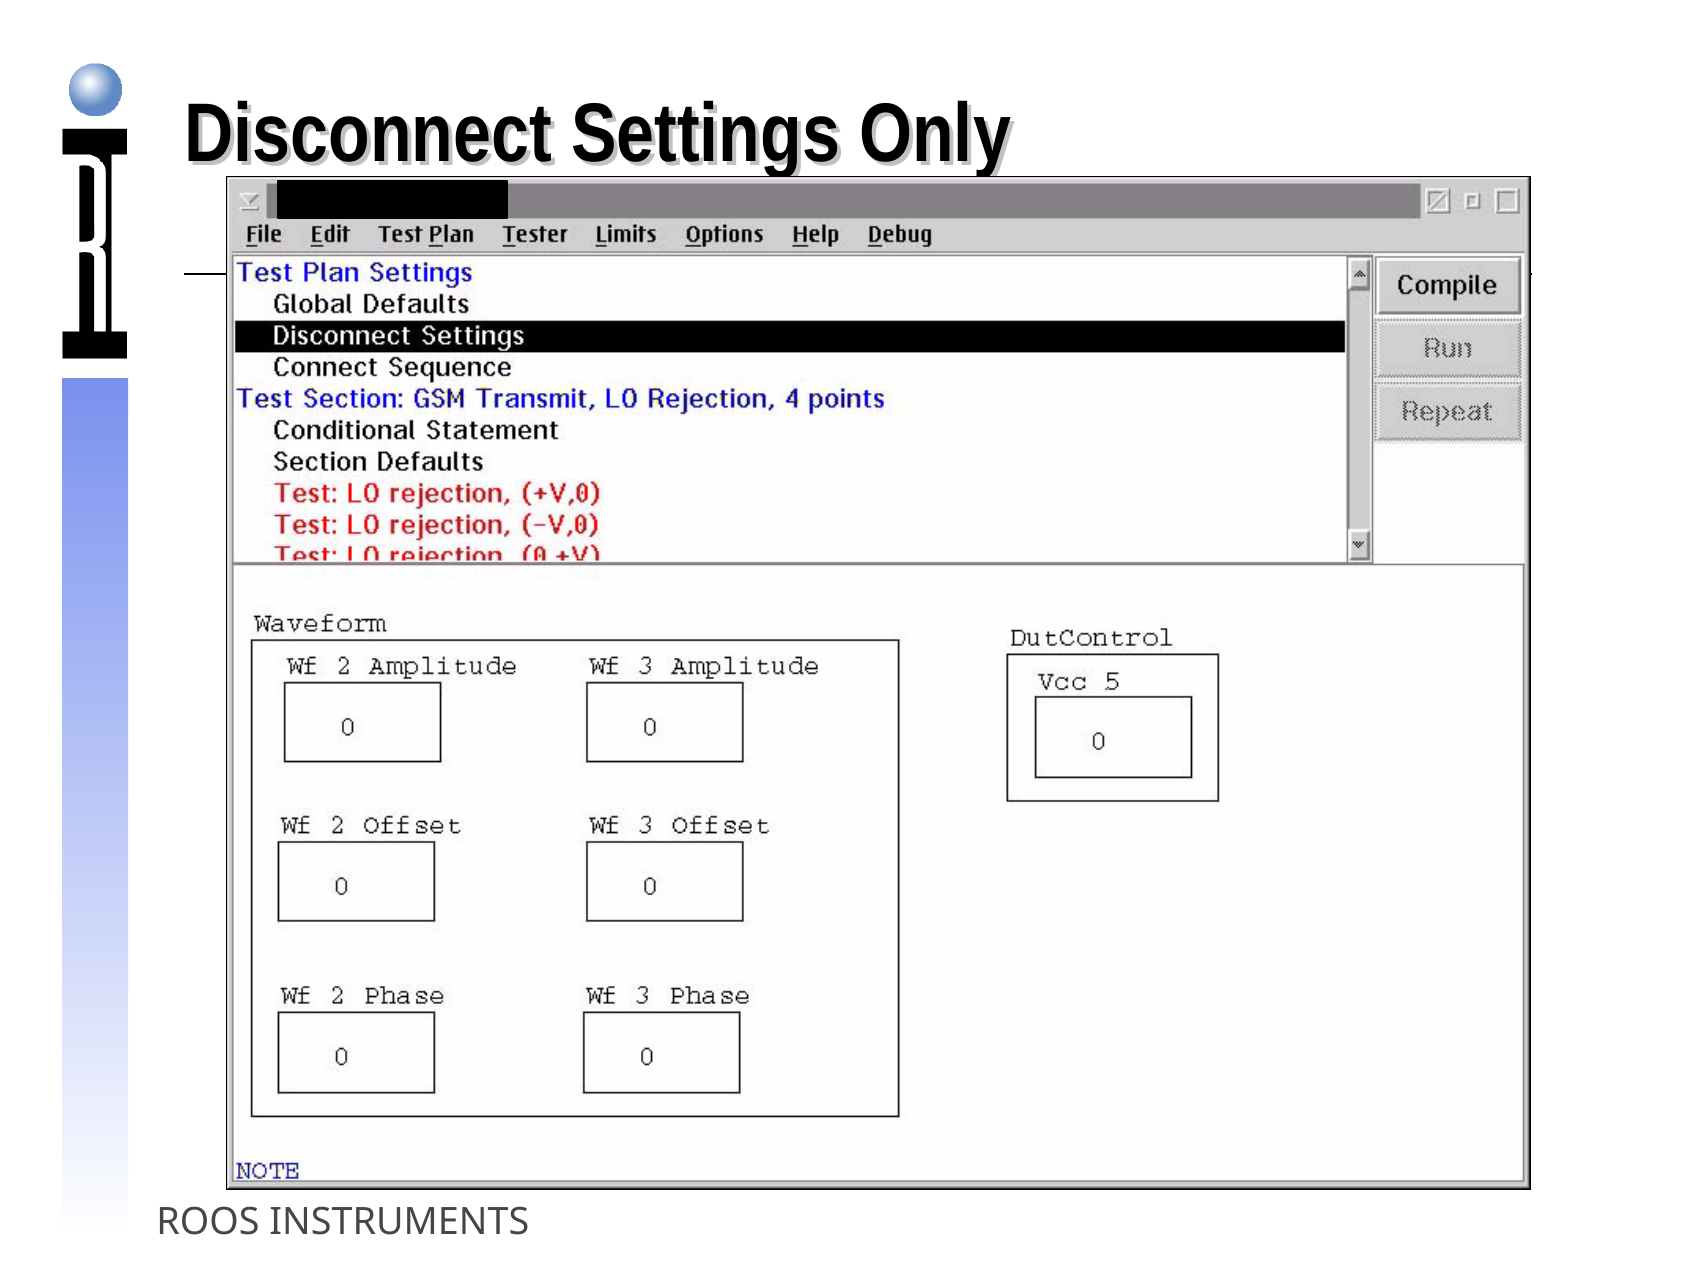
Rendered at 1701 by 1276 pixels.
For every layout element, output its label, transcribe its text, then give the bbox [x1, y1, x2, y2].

picture [226, 176, 1531, 1190]
text_box [278, 181, 507, 218]
text_box Disconnect Settings Only [184, 92, 1539, 268]
